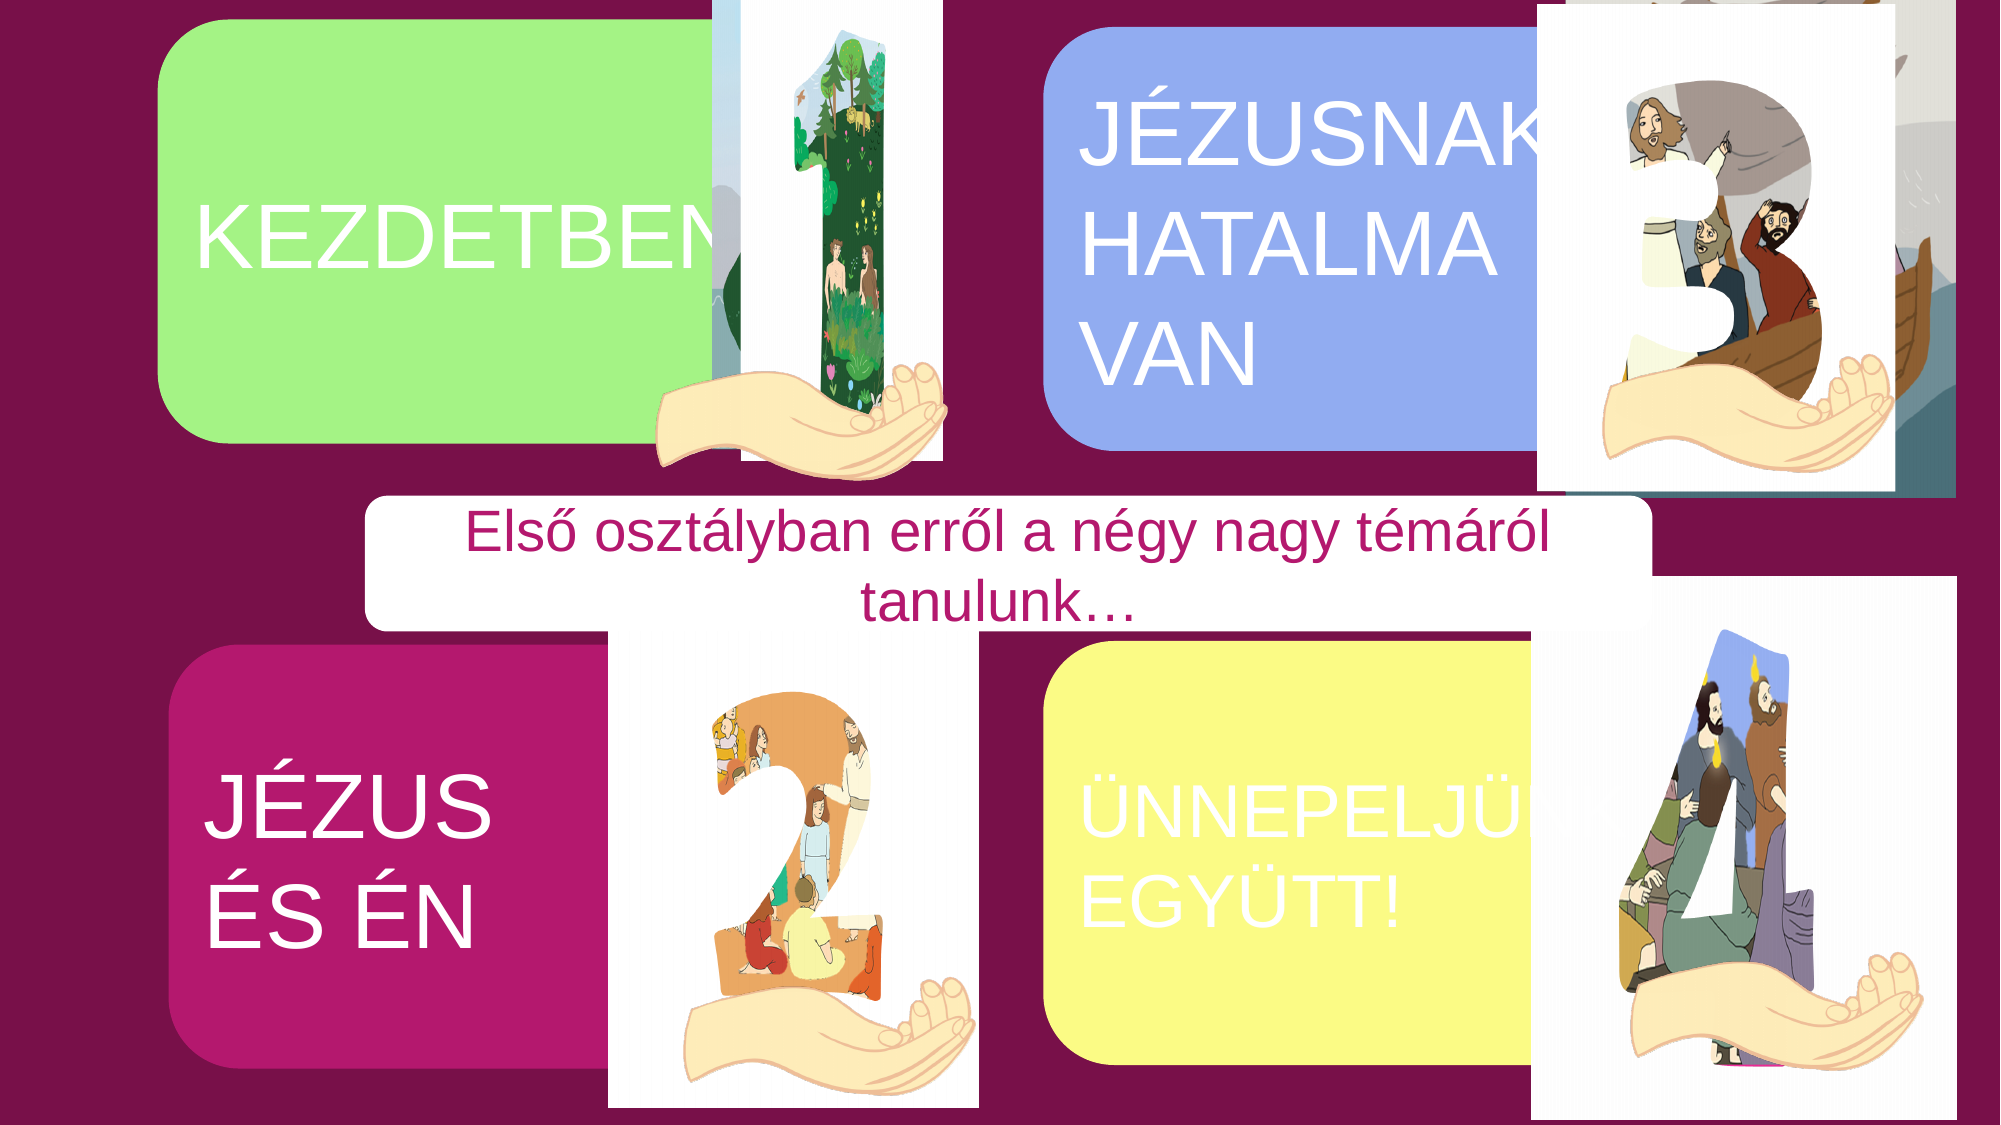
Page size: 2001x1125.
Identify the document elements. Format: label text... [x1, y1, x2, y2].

text_box Első osztályban erről a négy nagy témáról tanulunk… [364, 495, 1653, 632]
text_box ÜNNEPELJÜNK EGYÜTT! [1043, 640, 1531, 1066]
picture [1537, 0, 1956, 498]
picture [618, 0, 981, 495]
picture [608, 632, 1009, 1115]
text_box JÉZUSNAK HATALMA VAN [1043, 26, 1537, 451]
text_box KEZDETBEN [157, 19, 712, 444]
picture [1531, 576, 1957, 1120]
text_box JÉZUS ÉS ÉN [168, 644, 608, 1069]
